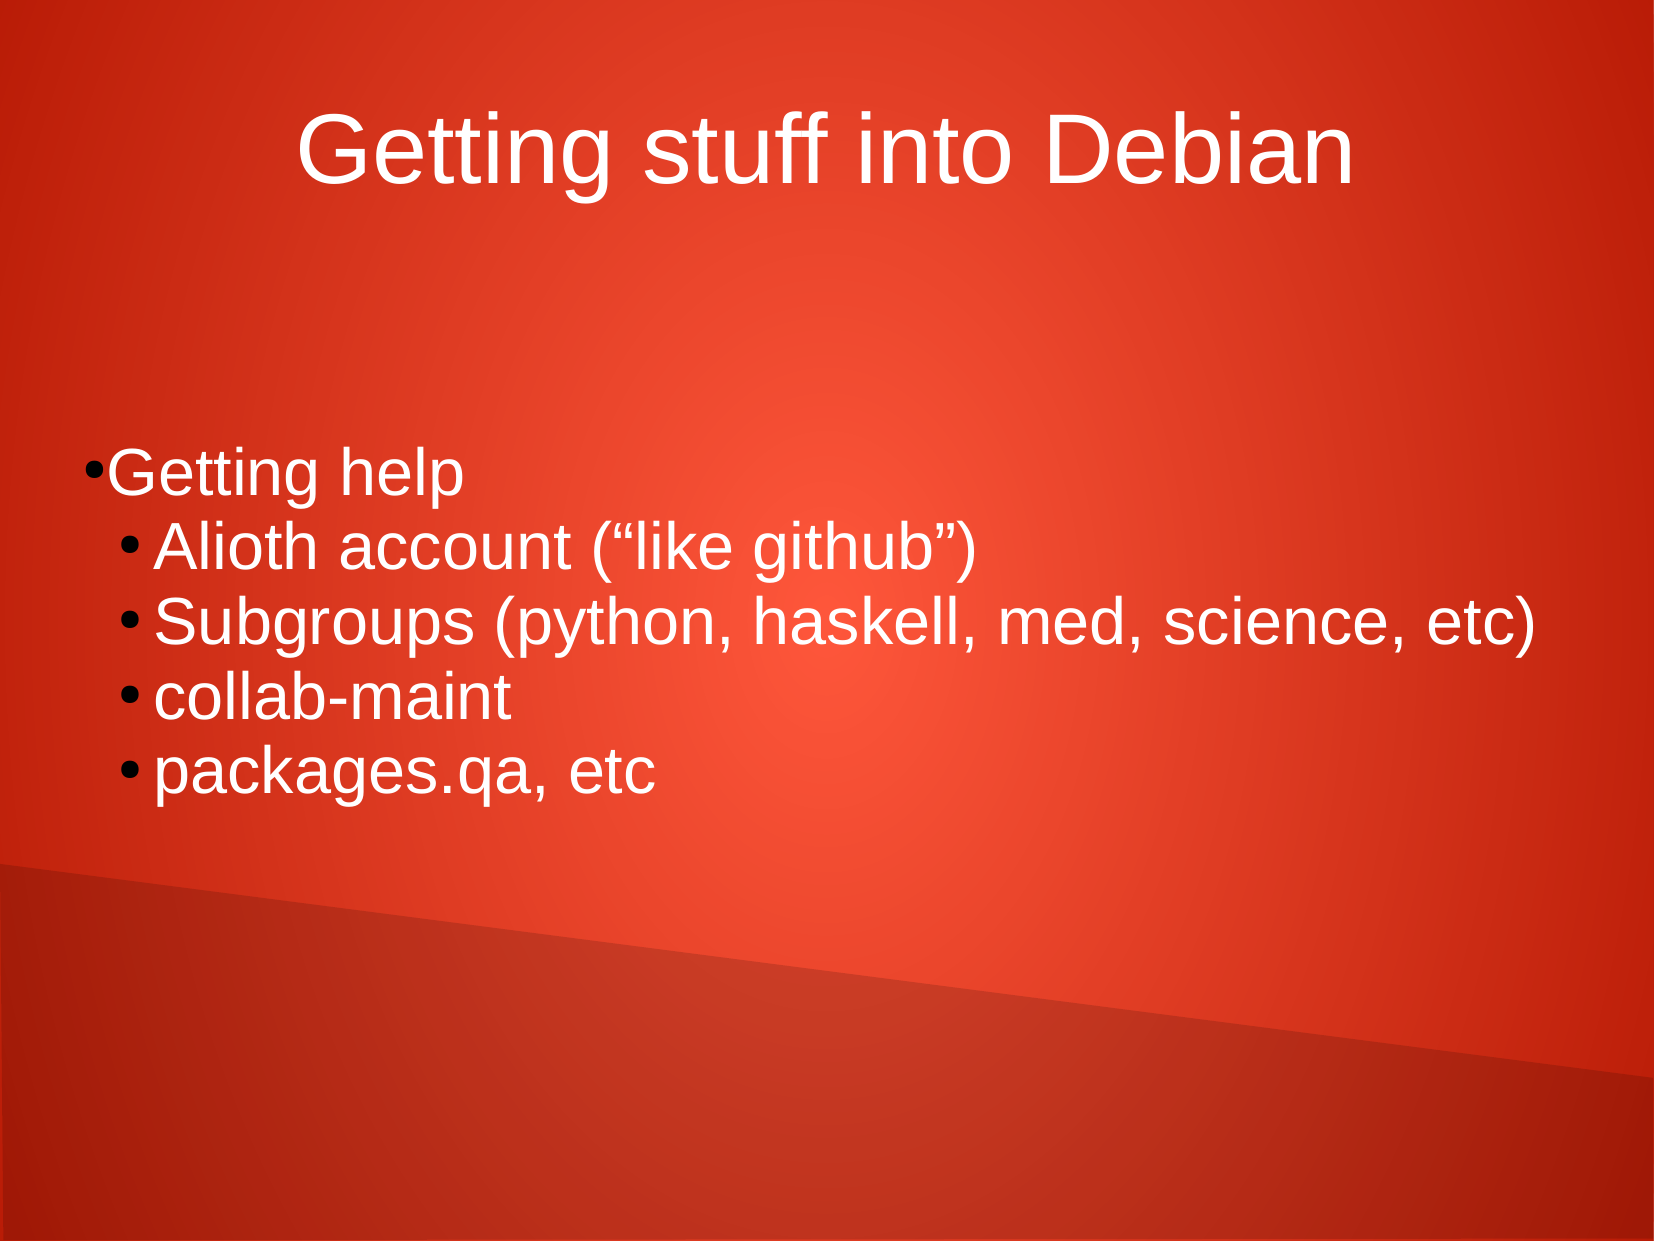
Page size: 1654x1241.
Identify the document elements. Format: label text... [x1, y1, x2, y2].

title Getting stuff into Debian [82, 47, 1571, 252]
subtitle Getting help Alioth account (“like github”) Subgroups (python, haskell, med, science, etc) collab-maint packages.qa, etc [82, 299, 1571, 1019]
